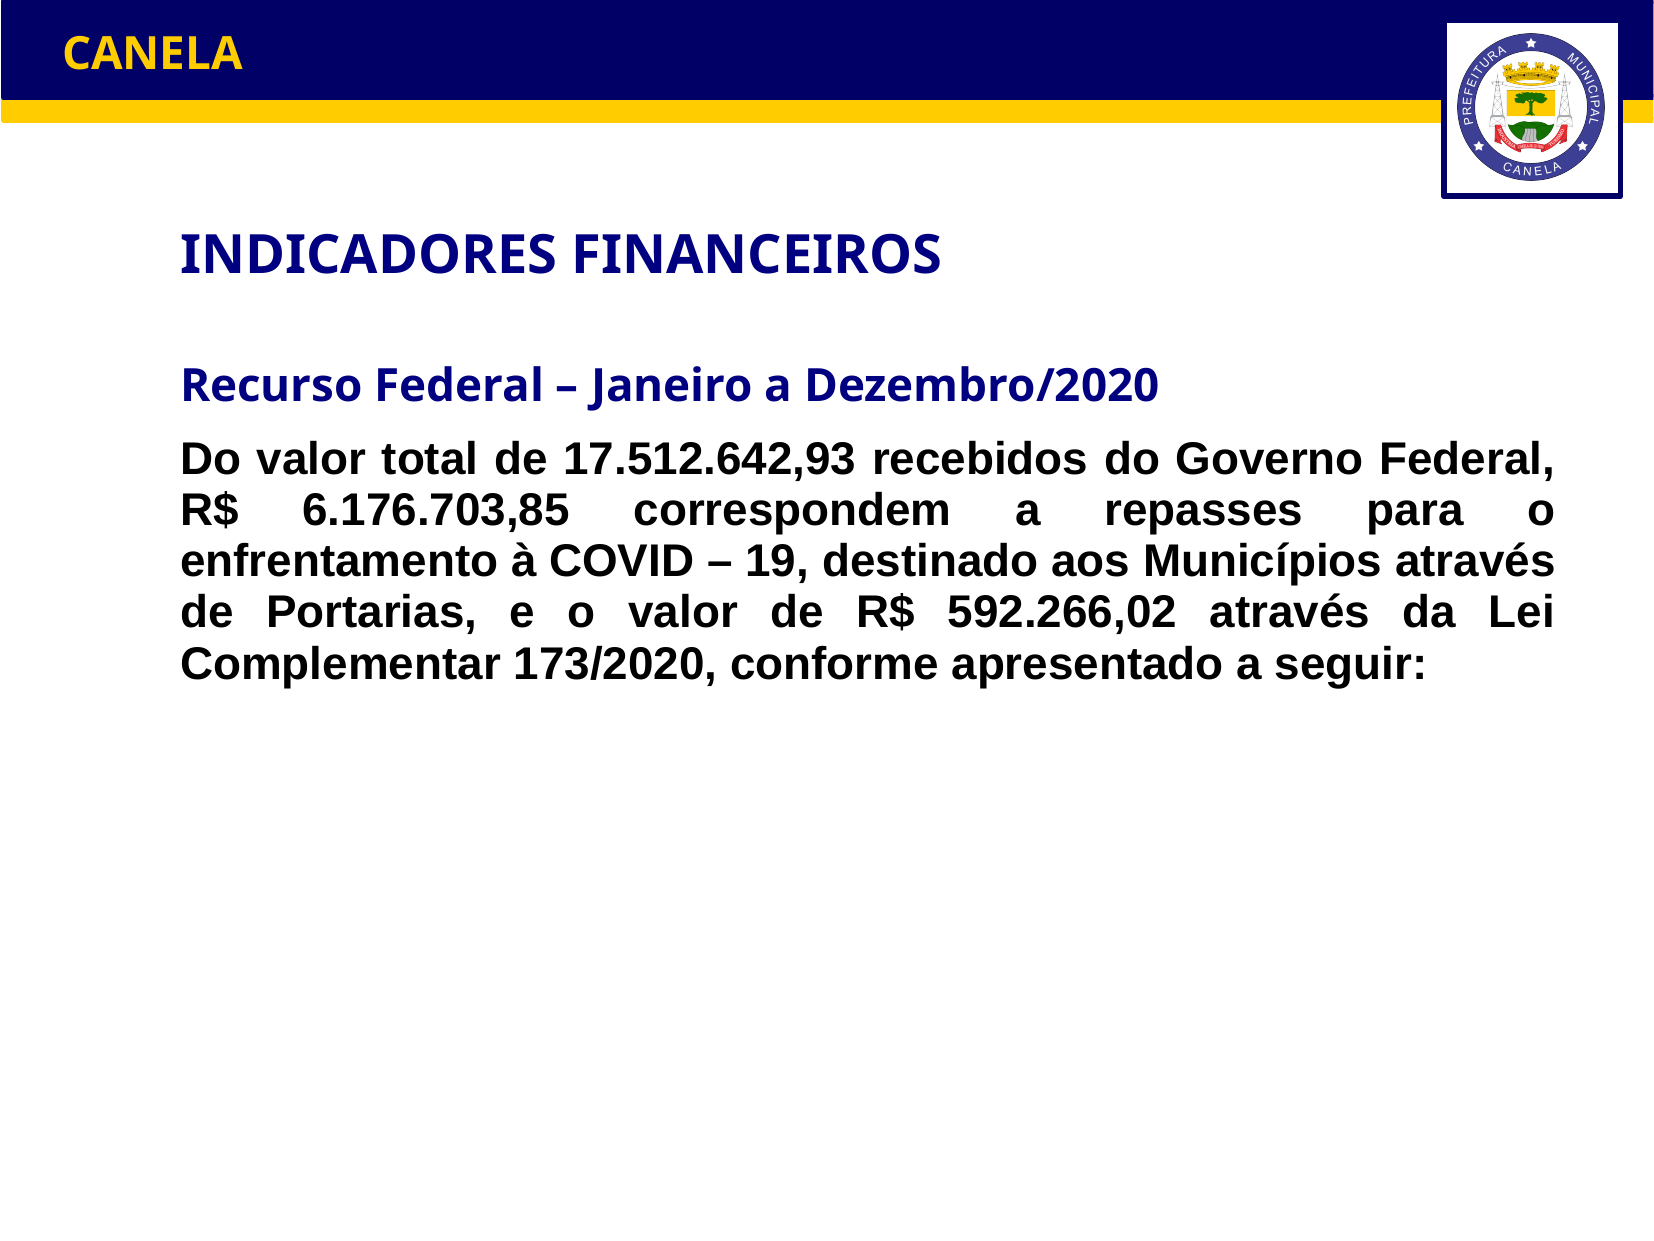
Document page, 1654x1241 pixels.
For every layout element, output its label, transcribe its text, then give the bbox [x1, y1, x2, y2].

picture [1457, 33, 1605, 181]
text_box CANELA [47, 13, 853, 93]
text_box INDICADORES FINANCEIROS Recurso Federal – Janeiro a Dezembro/2020 [165, 208, 1441, 386]
text_box [3, 0, 1654, 197]
text_box Do valor total de 17.512.642,93 recebidos do Governo Federal, R$ 6.176.703,85 correspondem a repasses para o enfrentamento à COVID – 19, destinado aos Municípios através de Portarias, e o valor de R$ 592.266,02 através da Lei Complementar 173/2020, conforme apresentado a seguir: [165, 425, 1571, 1008]
